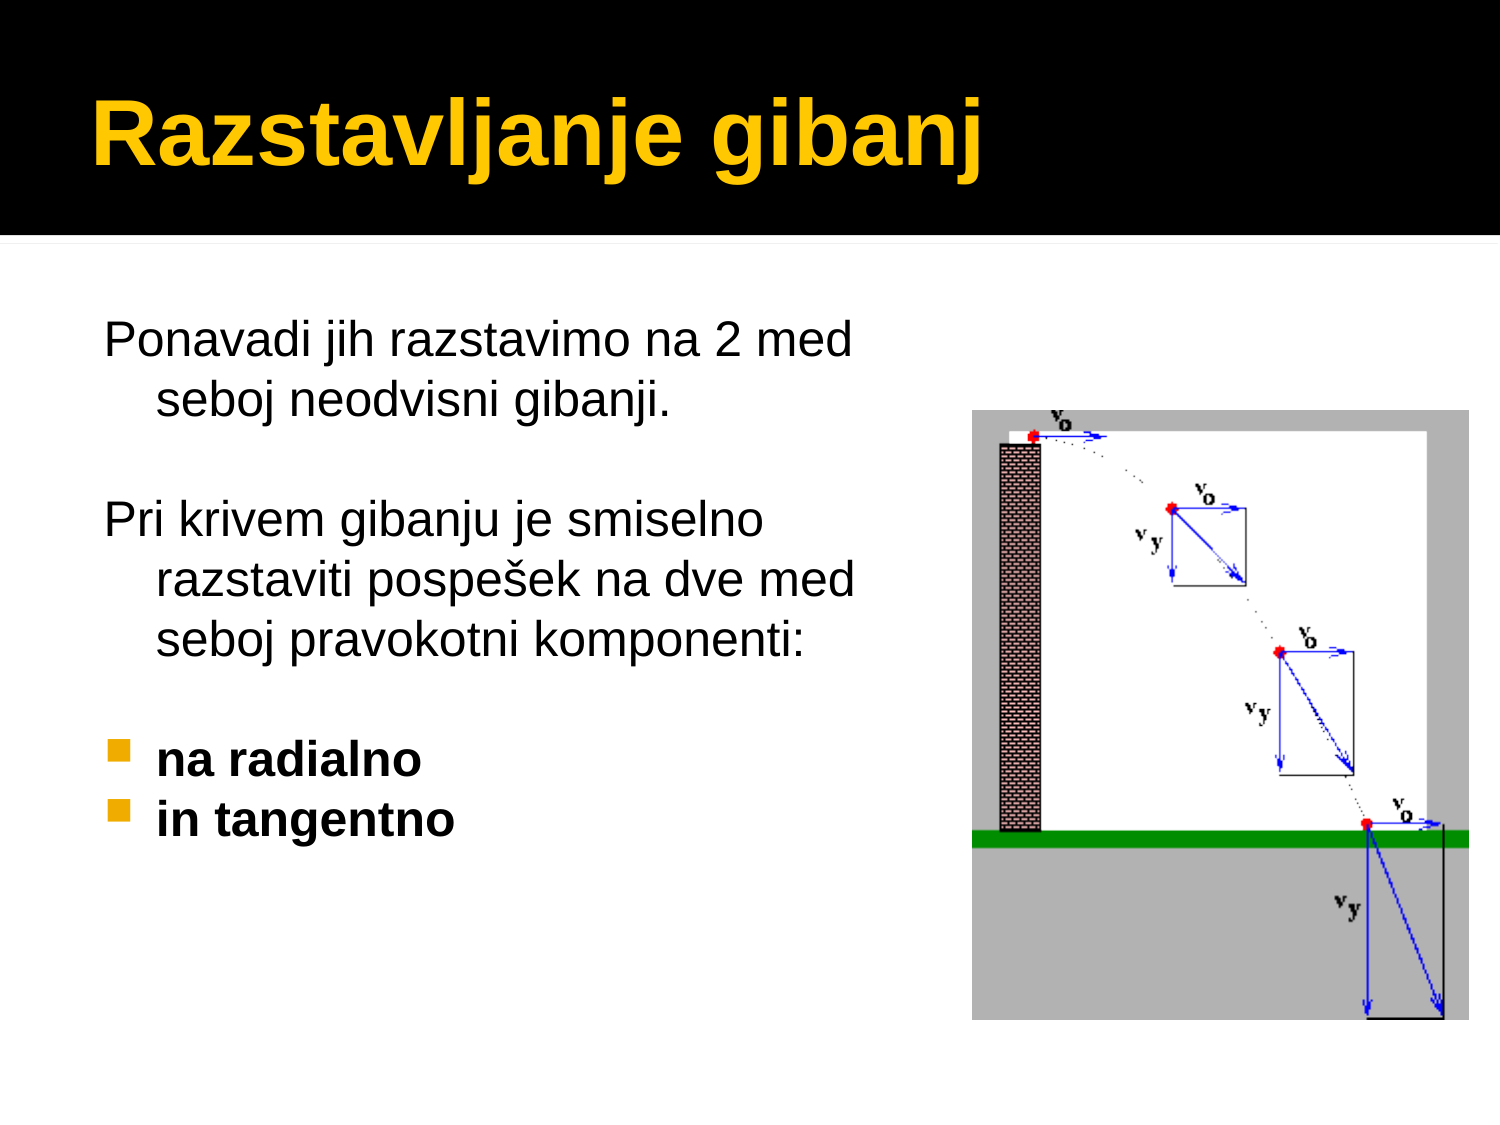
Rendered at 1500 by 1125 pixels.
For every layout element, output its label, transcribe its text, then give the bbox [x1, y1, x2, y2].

picture [972, 410, 1469, 1020]
title Razstavljanje gibanj [75, 24, 1425, 231]
list Ponavadi jih razstavimo na 2 med seboj neodvisni gibanji. Pri krivem gibanju je smiselno razstaviti pospešek na dve med seboj pravokotni komponenti: na radialno in tangentno [75, 291, 926, 1050]
